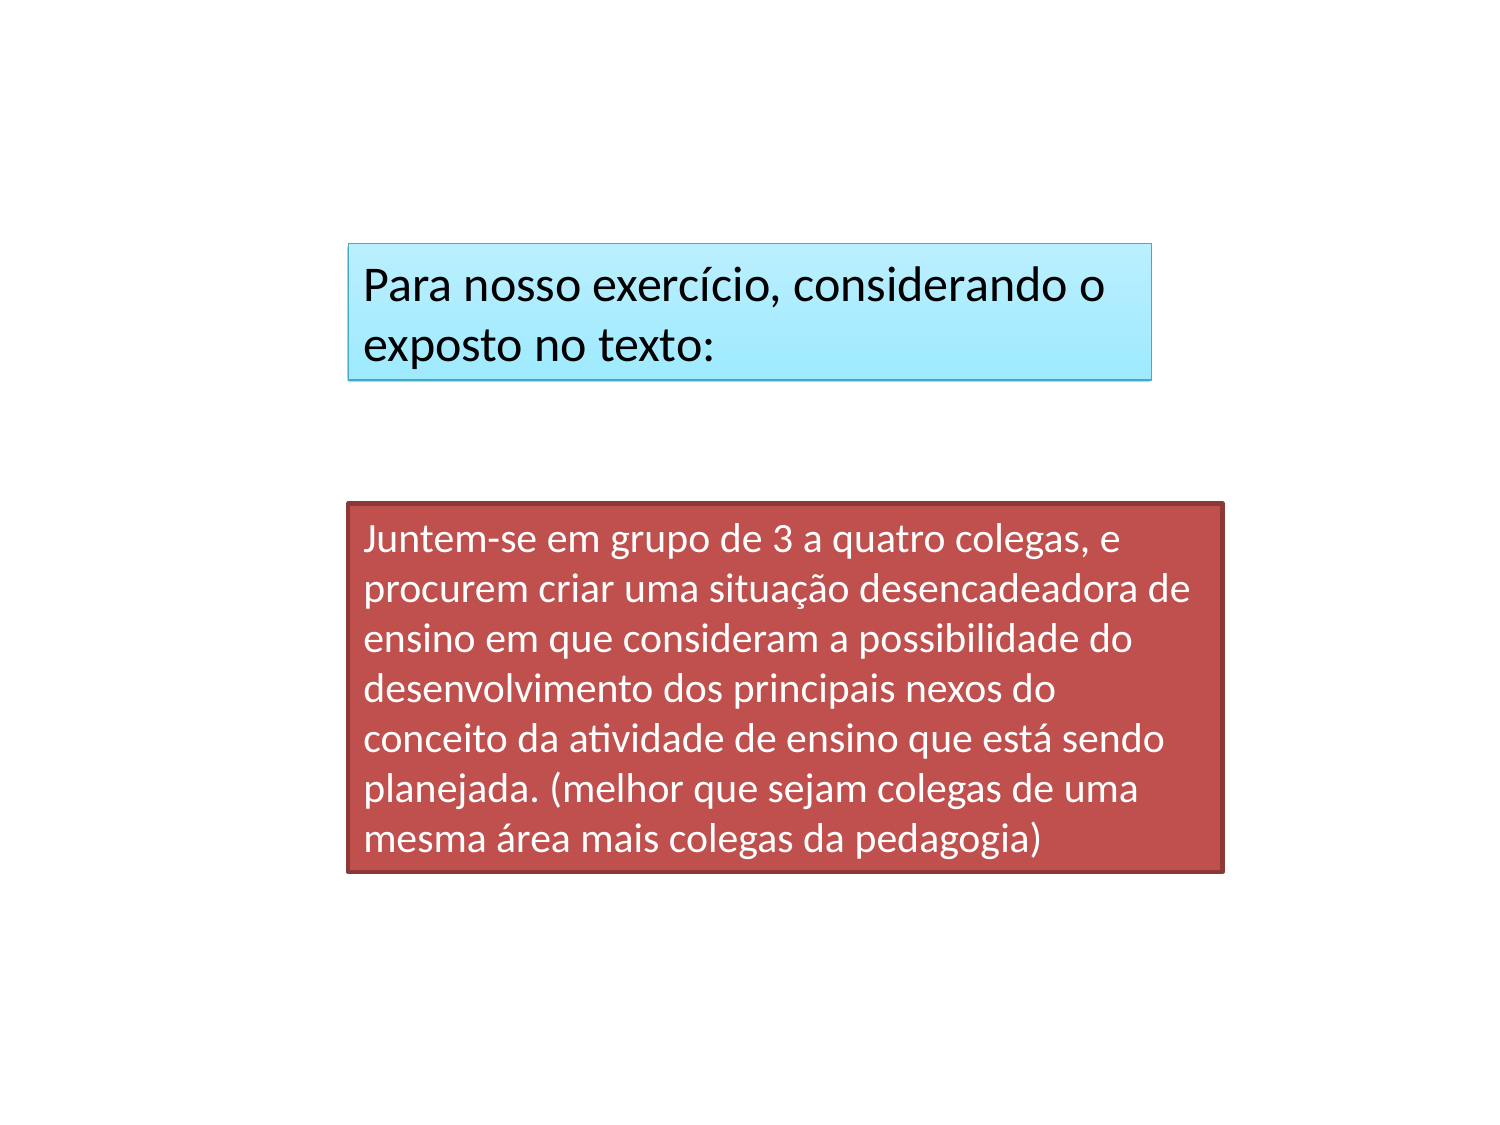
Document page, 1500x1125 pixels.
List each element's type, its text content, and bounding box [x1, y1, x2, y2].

text_box [348, 515, 356, 576]
text_box Para nosso exercício, considerando o exposto no texto: [348, 243, 1152, 380]
text_box Juntem-se em grupo de 3 a quatro colegas, e procurem criar uma situação desencadeadora de ensino em que consideram a possibilidade do desenvolvimento dos principais nexos do conceito da atividade de ensino que está sendo planejada. (melhor que sejam colegas de uma mesma área mais colegas da pedagogia) [348, 503, 1223, 873]
